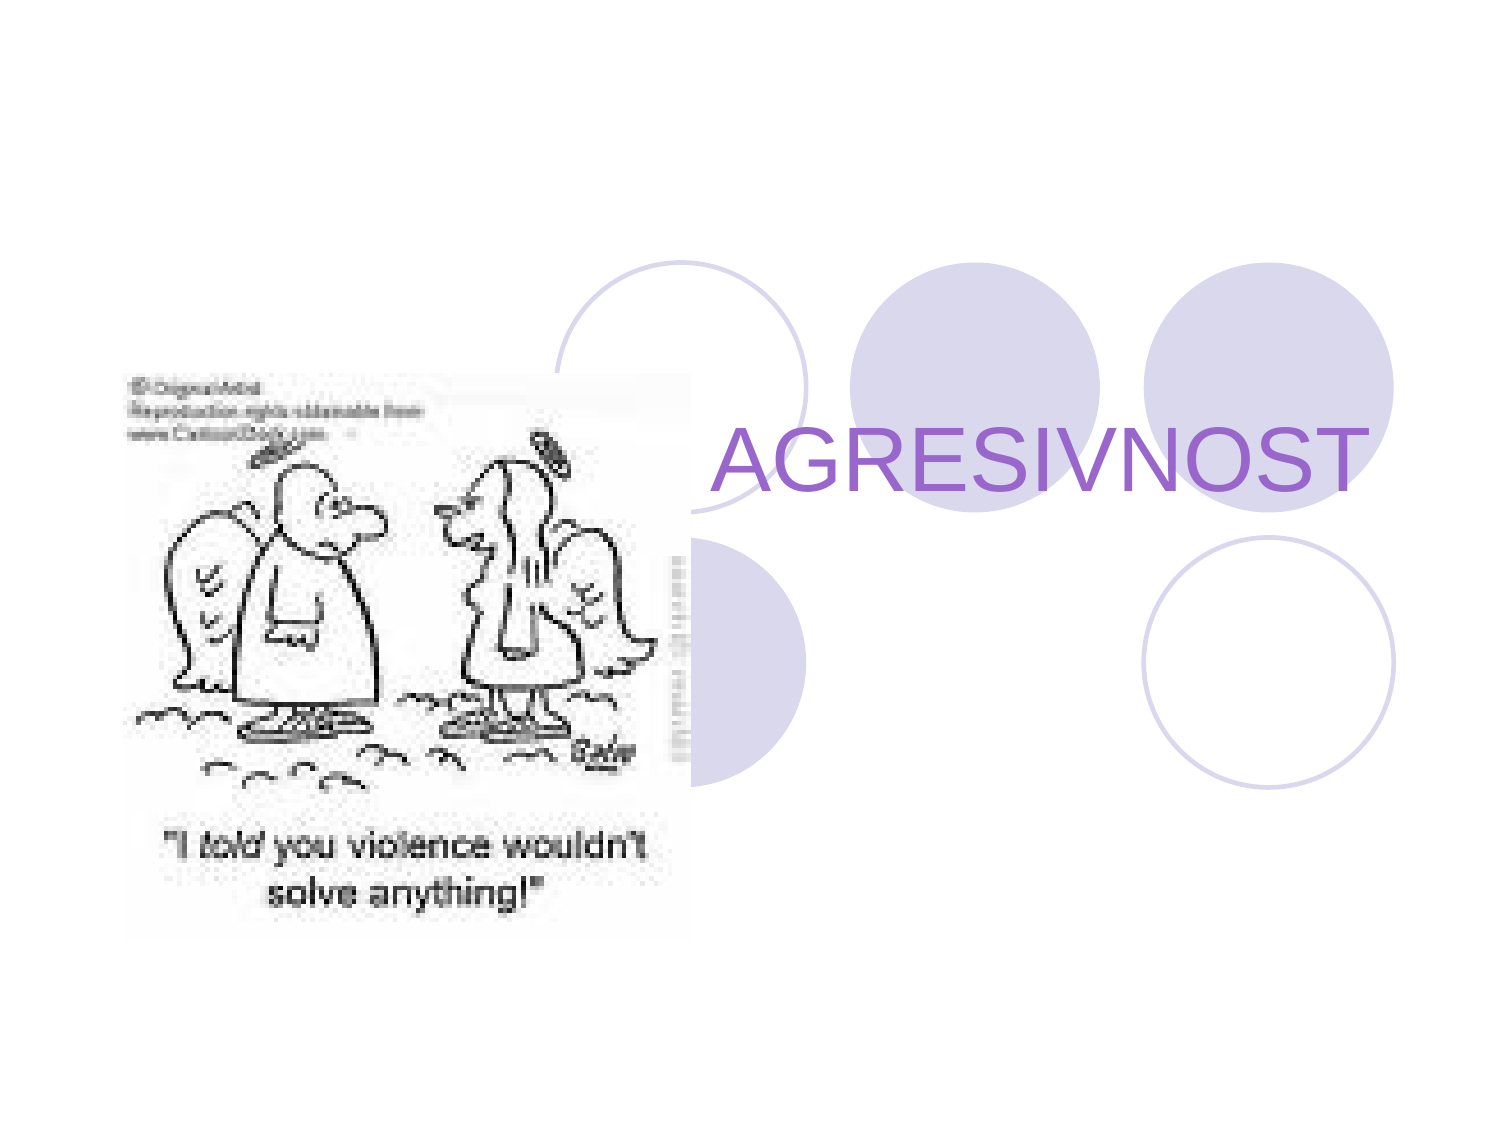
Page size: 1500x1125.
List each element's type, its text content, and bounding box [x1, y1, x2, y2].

picture [123, 373, 691, 941]
title AGRESIVNOST [112, 200, 1388, 518]
